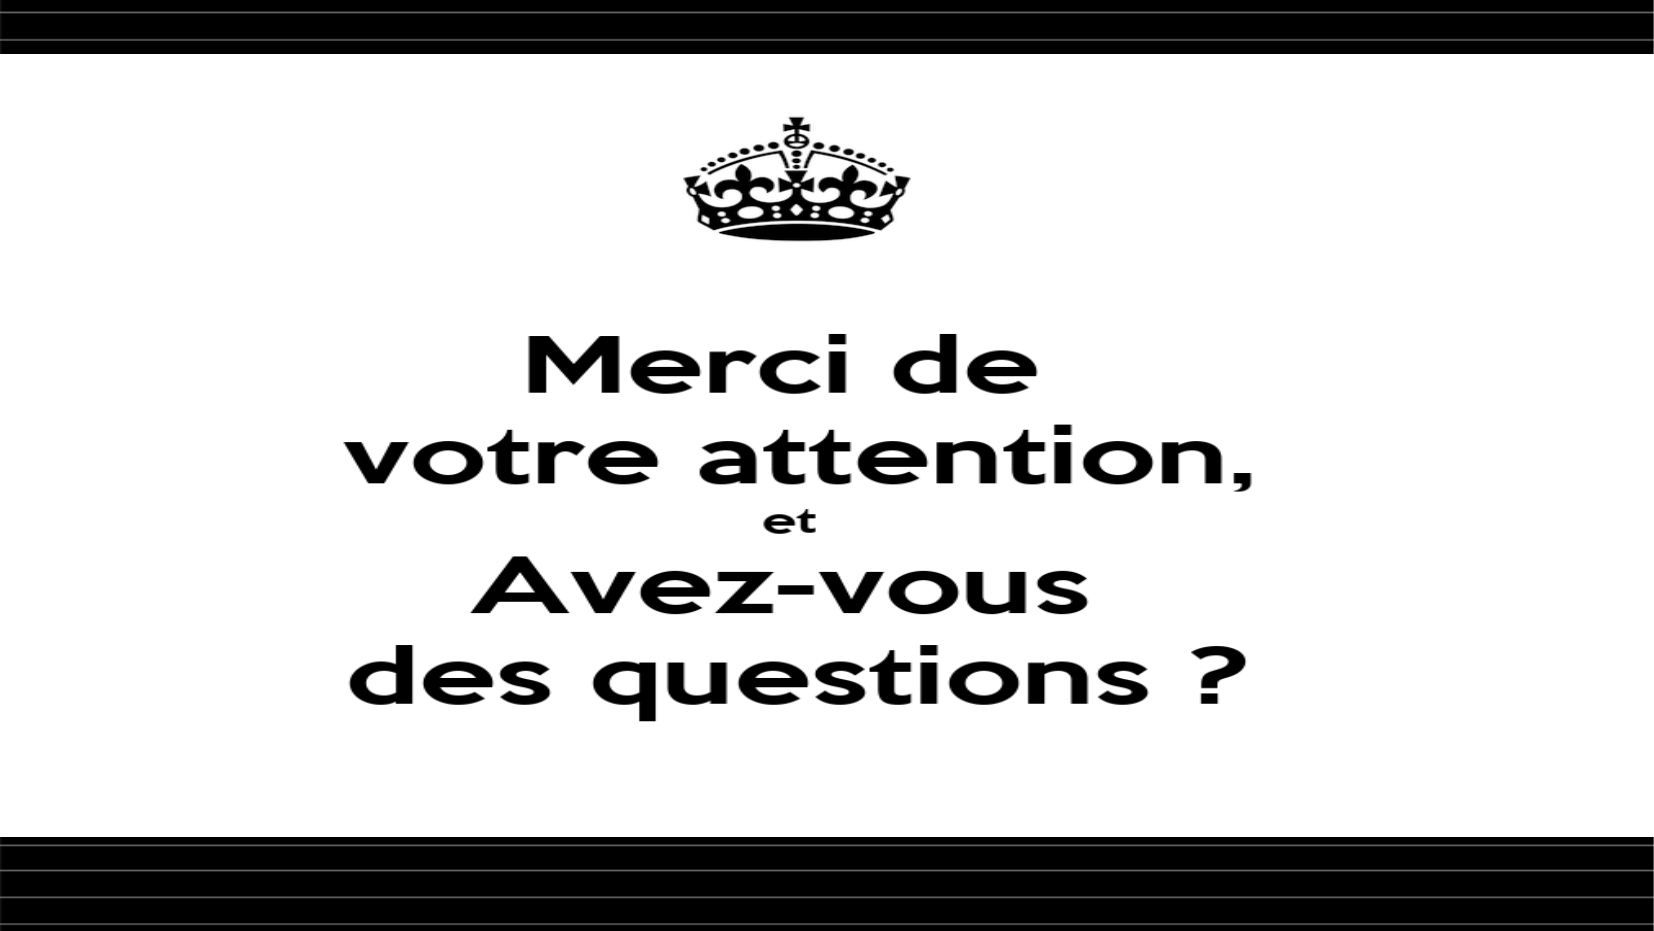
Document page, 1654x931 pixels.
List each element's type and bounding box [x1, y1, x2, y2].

picture [0, 837, 1654, 931]
picture [0, 0, 1654, 54]
picture [308, 94, 1288, 816]
